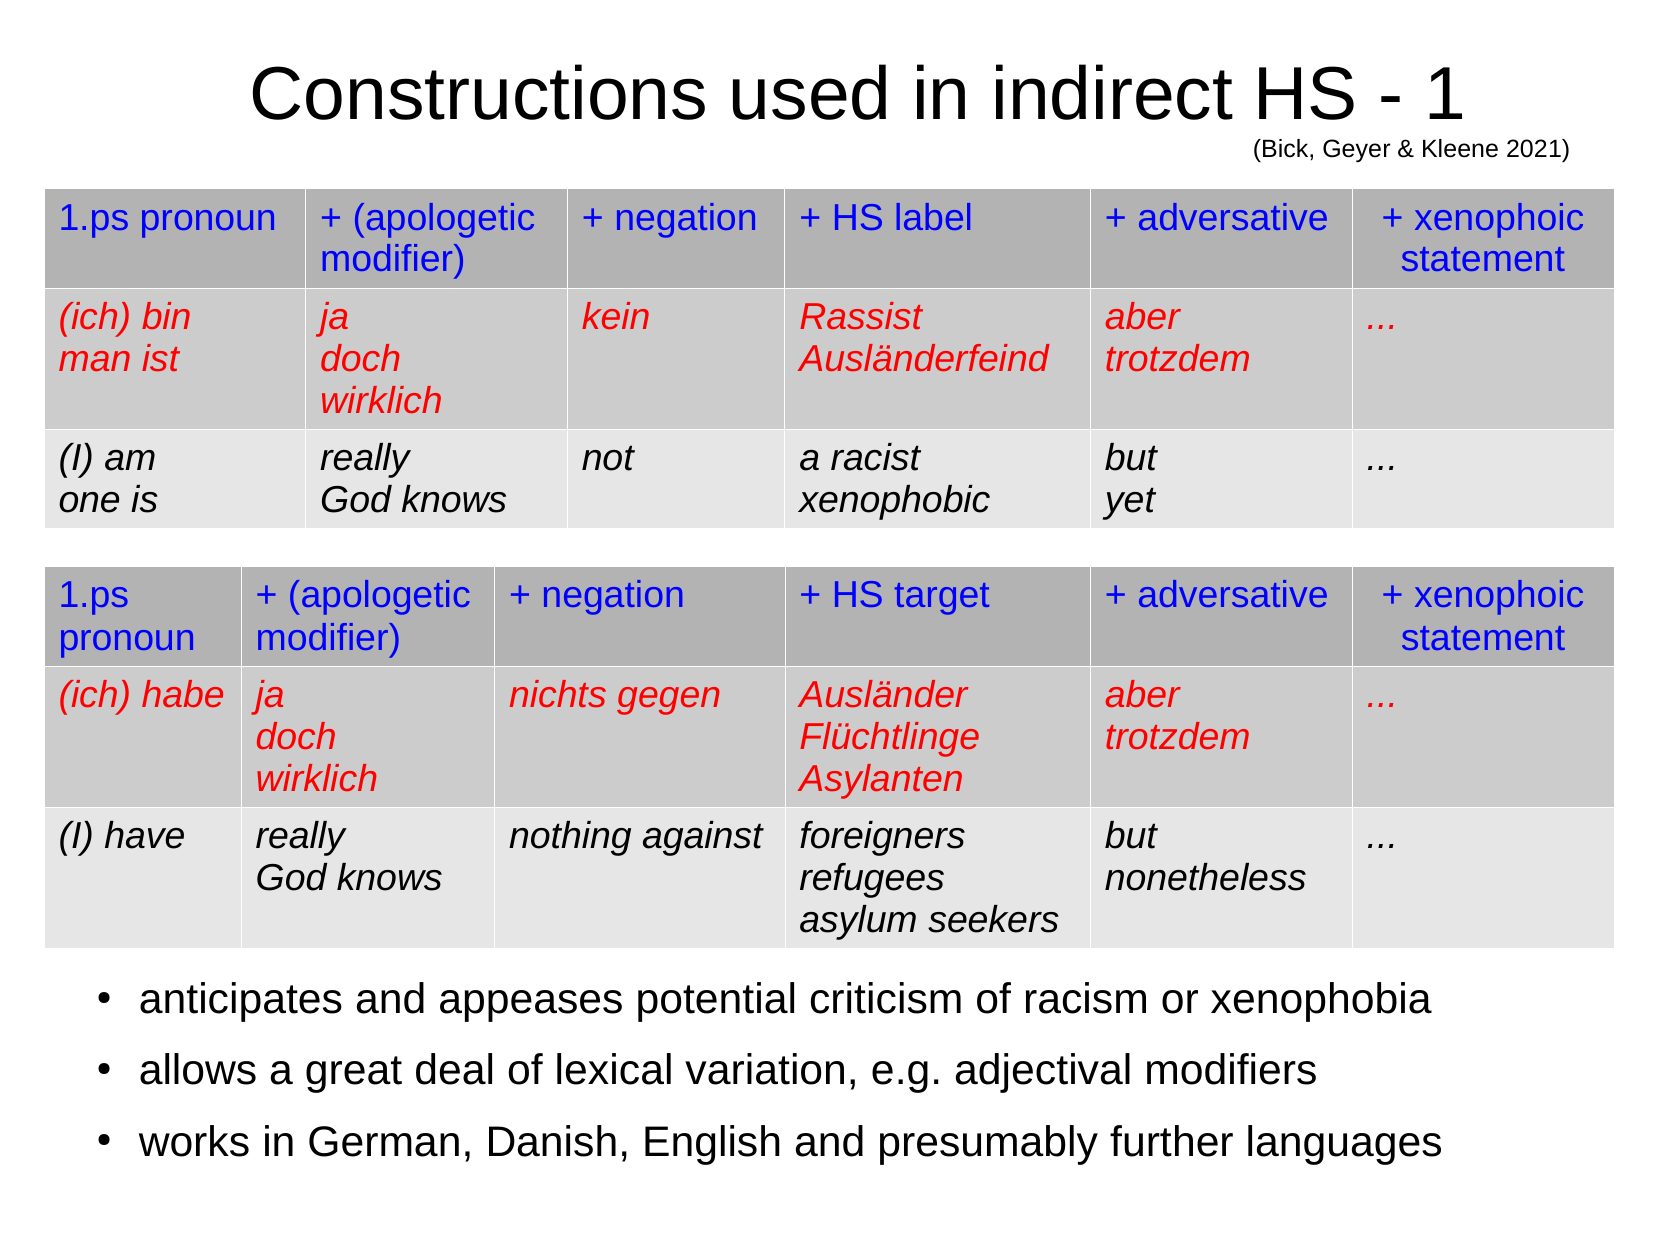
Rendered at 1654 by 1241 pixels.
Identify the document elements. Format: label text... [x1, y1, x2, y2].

table_cell Ausländer Flüchtlinge Asylanten [786, 667, 1090, 807]
table_cell (I) have [45, 808, 241, 948]
table_cell ... [1353, 430, 1614, 528]
list anticipates and appeases potential criticism of racism or xenophobia allows a great deal of lexical variation, e.g. adjectival modifiers works in German, Danish, English and presumably further languages [82, 975, 1606, 1169]
table_cell (ich) bin man ist [45, 289, 305, 429]
table_header 1.ps pronoun [45, 567, 241, 666]
table_header + xenophoic statement [1353, 189, 1614, 288]
table_cell ... [1353, 667, 1614, 807]
table_header 1.ps pronoun [45, 189, 305, 288]
table_cell aber trotzdem [1091, 289, 1352, 429]
table_cell a racist xenophobic [785, 430, 1090, 528]
table_cell ... [1353, 808, 1614, 948]
table_header + (apologetic modifier) [306, 189, 567, 288]
table_header + adversative [1091, 567, 1352, 666]
table_cell really God knows [306, 430, 567, 528]
table_cell nothing against [495, 808, 785, 948]
table_cell Rassist Ausländerfeind [785, 289, 1090, 429]
table_cell but yet [1091, 430, 1352, 528]
table_header + xenophoic statement [1353, 567, 1614, 666]
table_cell not [568, 430, 784, 528]
table_cell nichts gegen [495, 667, 785, 807]
table_cell ... [1353, 289, 1614, 429]
table_header + HS label [785, 189, 1090, 288]
table_cell but nonetheless [1091, 808, 1352, 948]
table_header + (apologetic modifier) [242, 567, 494, 666]
table_cell foreigners refugees asylum seekers [786, 808, 1090, 948]
title Constructions used in indirect HS - 1 (Bick, Geyer & Kleene 2021) [82, 49, 1571, 166]
table_header + HS target [786, 567, 1090, 666]
table_cell ja doch wirklich [242, 667, 494, 807]
table_cell ja doch wirklich [306, 289, 567, 429]
table_header + negation [568, 189, 784, 288]
table_cell (ich) habe [45, 667, 241, 807]
table_cell kein [568, 289, 784, 429]
table_cell really God knows [242, 808, 494, 948]
table_header + adversative [1091, 189, 1352, 288]
table_header + negation [495, 567, 785, 666]
table_cell (I) am one is [45, 430, 305, 528]
table_cell aber trotzdem [1091, 667, 1352, 807]
